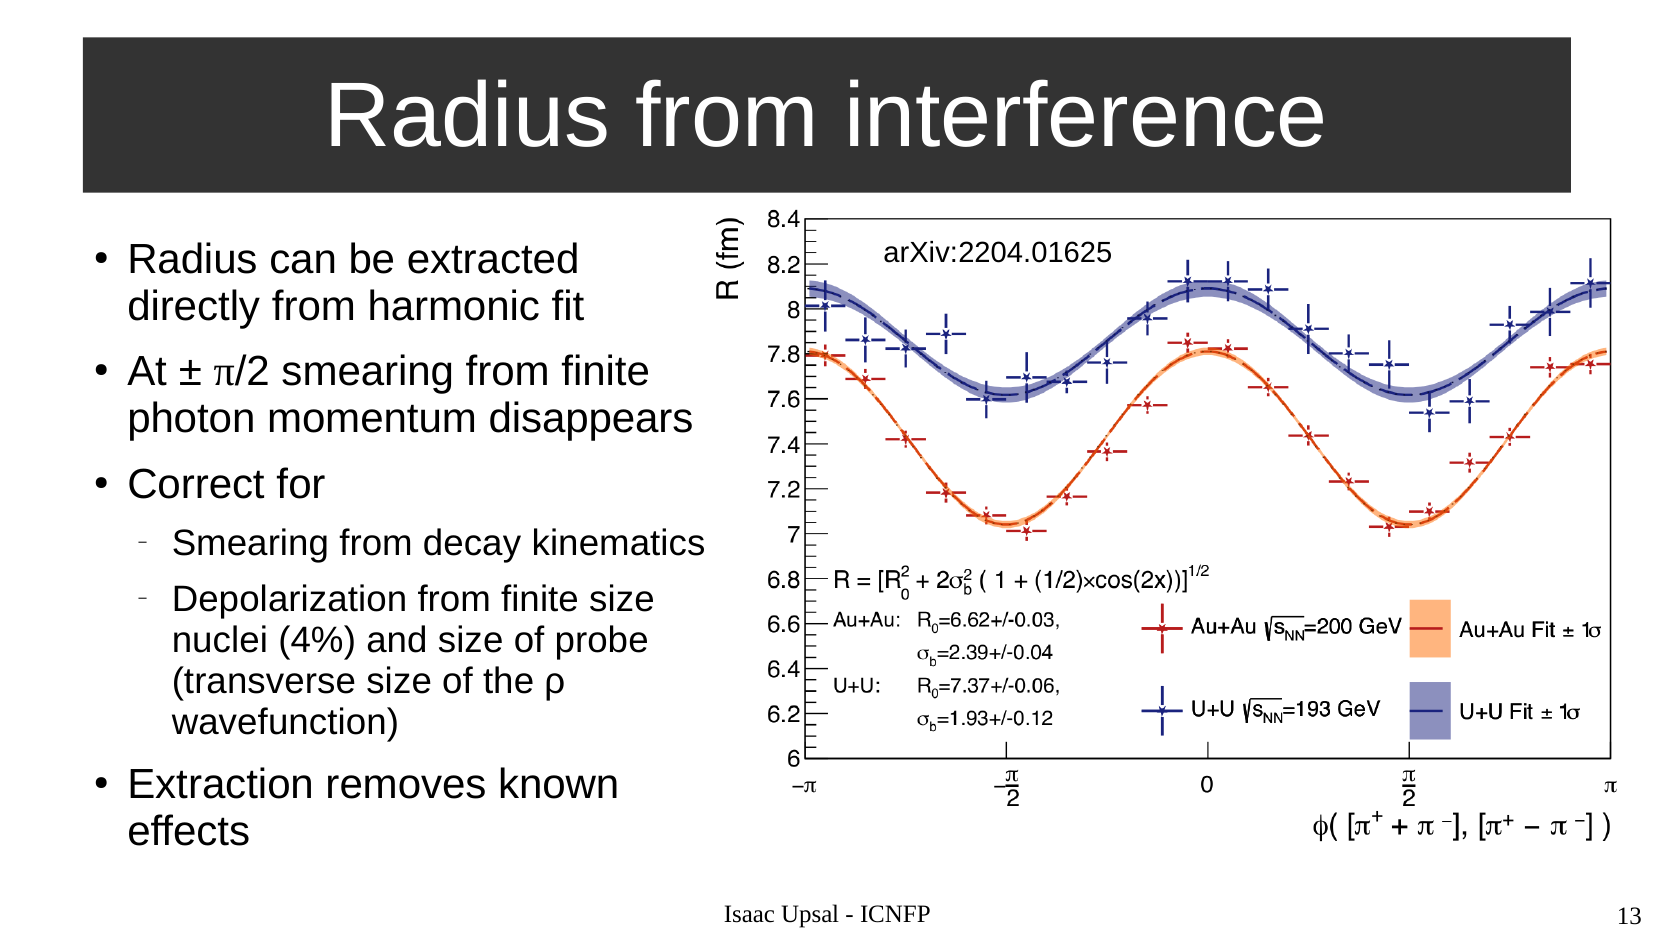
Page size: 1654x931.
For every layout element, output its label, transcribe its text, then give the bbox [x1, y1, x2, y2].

title Radius from interference [82, 37, 1571, 193]
picture [705, 203, 1621, 844]
list Radius can be extracted directly from harmonic fit At ± π/2 smearing from finite photon momentum disappears Correct for Smearing from decay kinematics Depolarization from finite size nuclei (4%) and size of probe (transverse size of the ρ wavefunction) Extraction removes known effects [82, 235, 721, 918]
text_box arXiv:2204.01625 [868, 228, 1252, 277]
